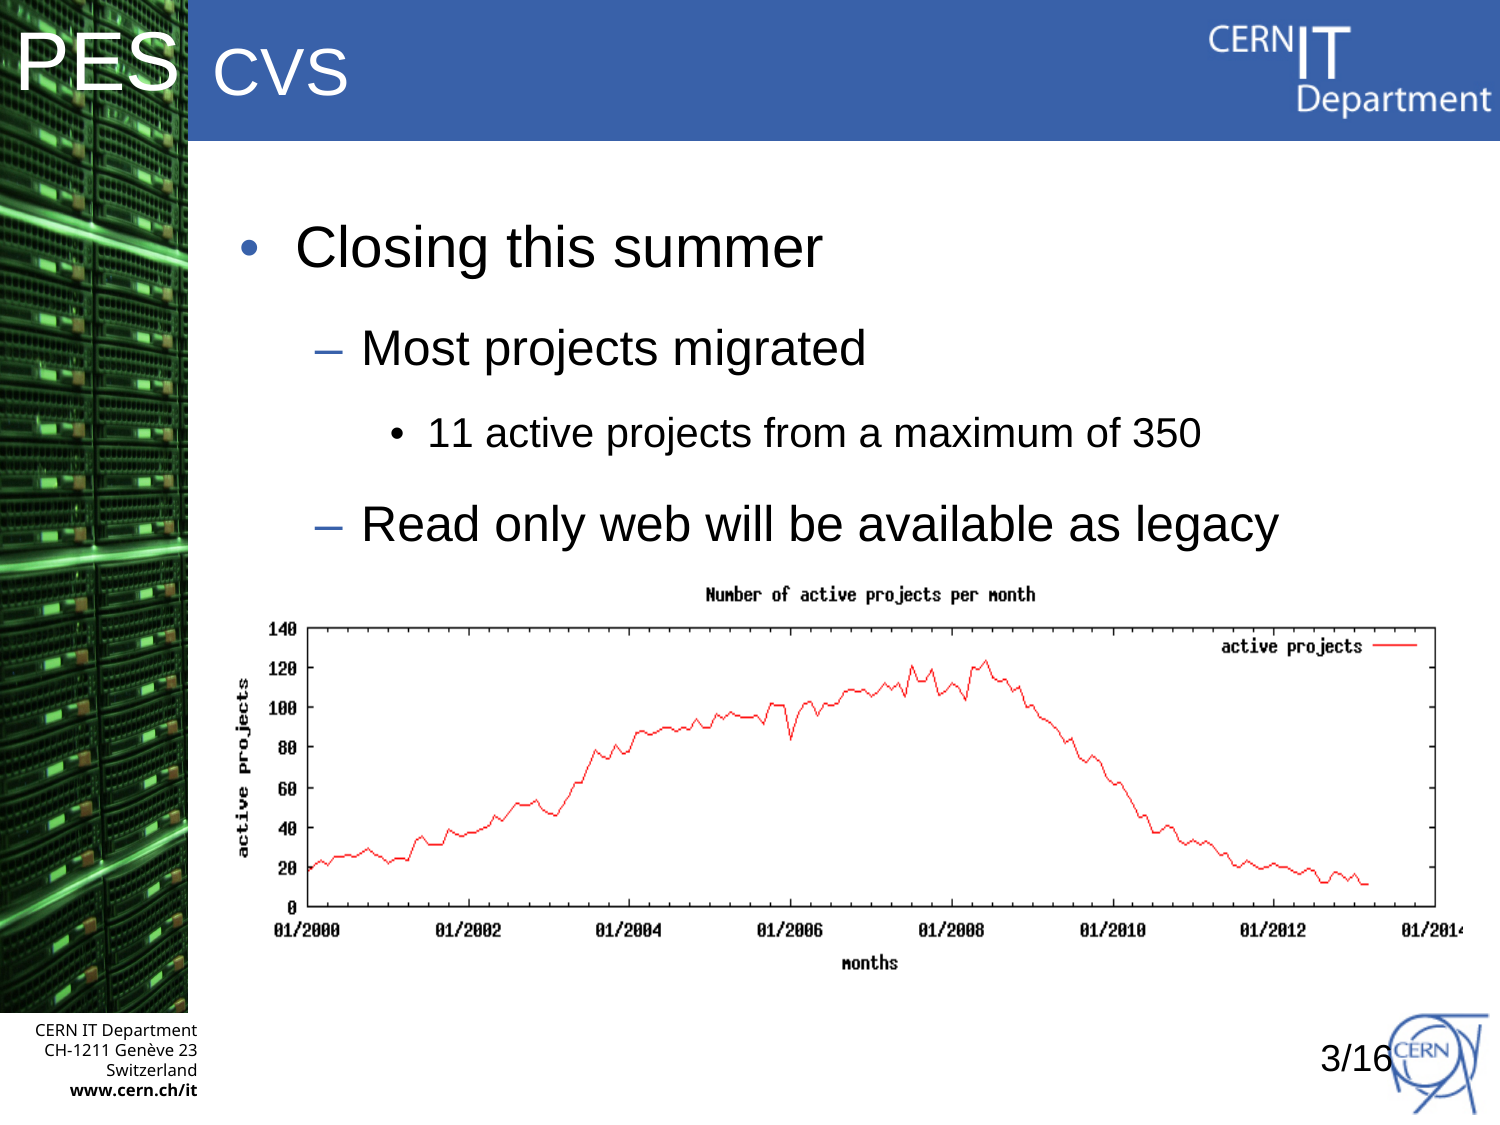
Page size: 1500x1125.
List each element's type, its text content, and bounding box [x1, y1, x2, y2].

text_box <number>/16 [1176, 1026, 1408, 1097]
picture [1387, 1012, 1490, 1115]
title CVS [212, 0, 1125, 160]
list Closing this summer Most projects migrated 11 active projects from a maximum of 350 Read only web will be available as legacy [224, 174, 1463, 828]
picture [0, 0, 212, 1013]
picture [225, 562, 1463, 976]
picture [1125, 0, 1500, 141]
